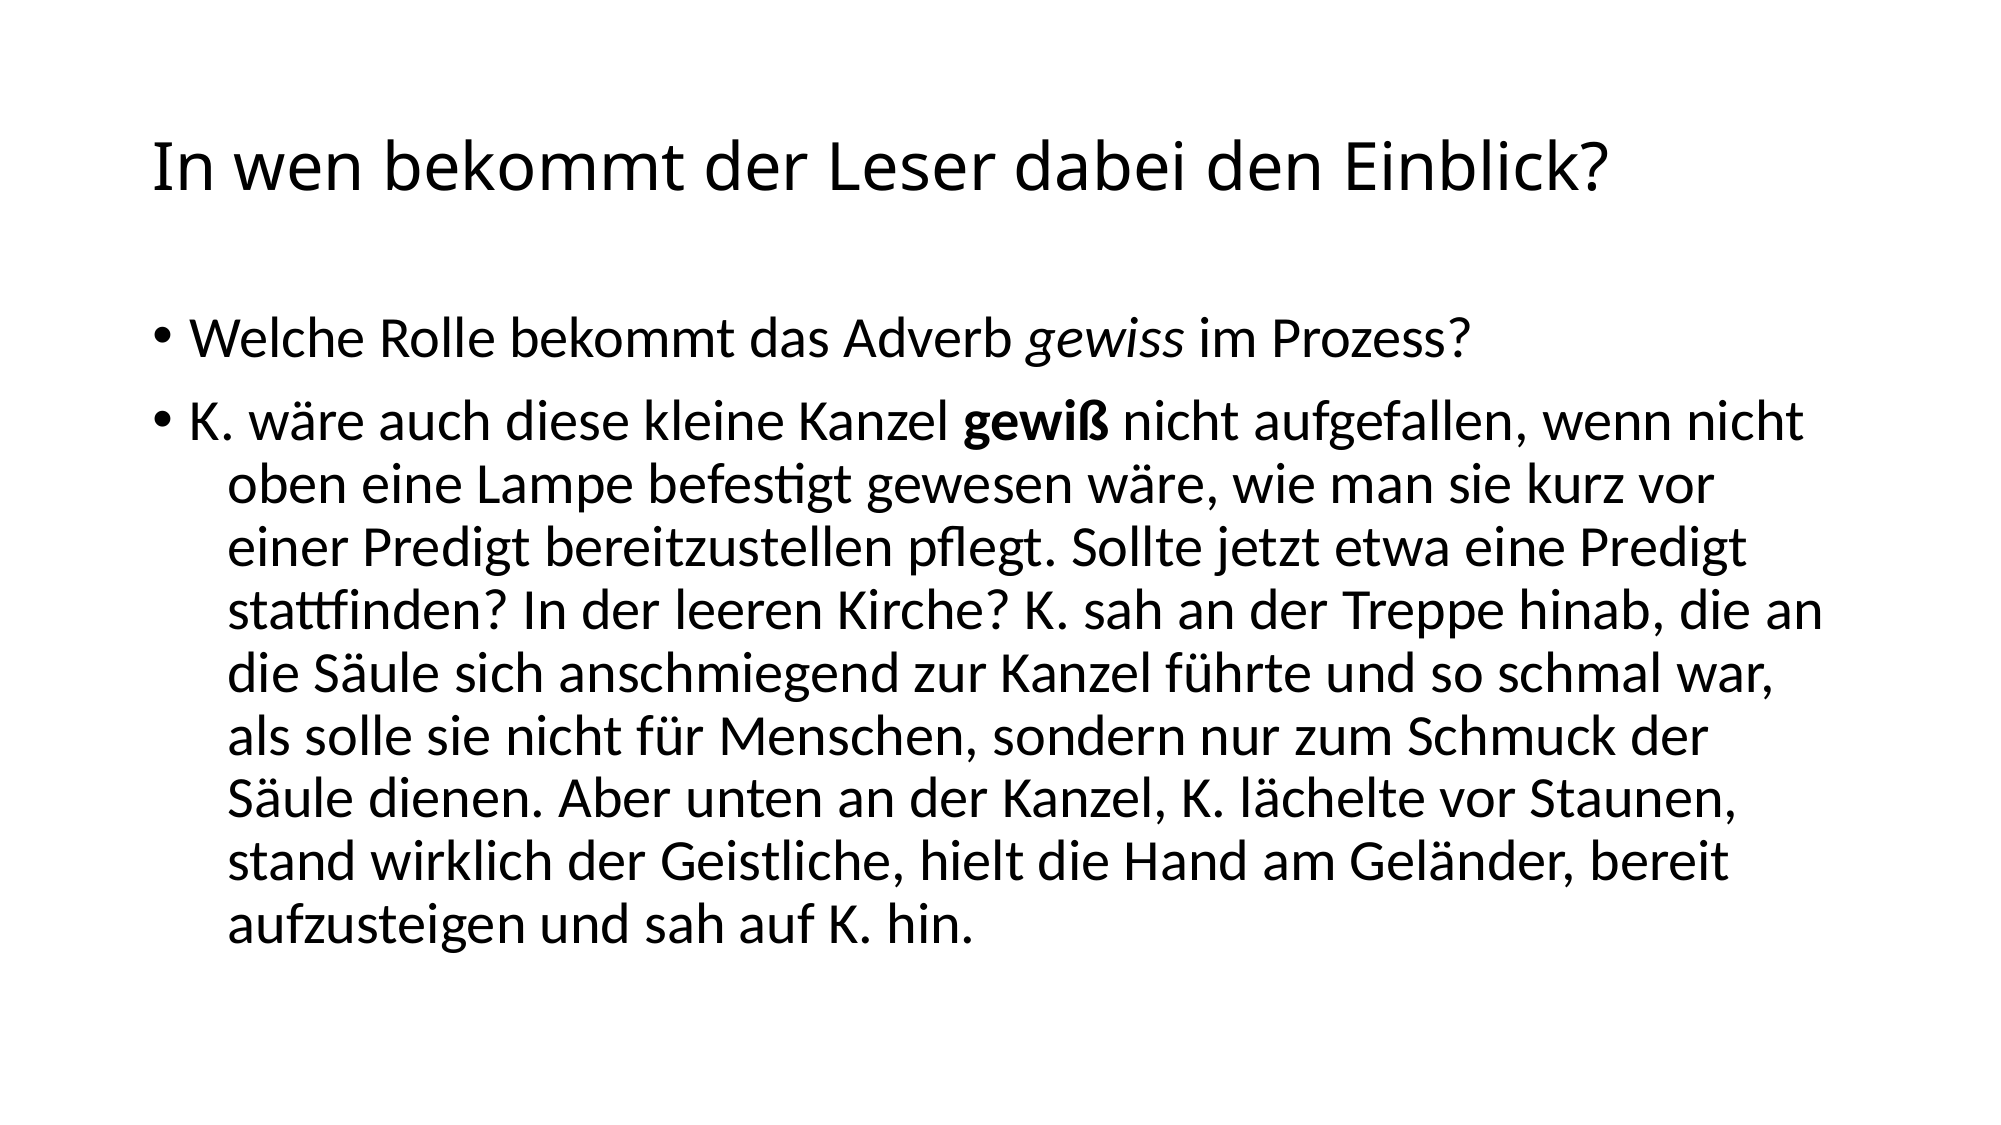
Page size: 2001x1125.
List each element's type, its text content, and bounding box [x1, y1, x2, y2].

list Welche Rolle bekommt das Adverb gewiss im Prozess? K. wäre auch diese kleine Kanzel gewiß nicht aufgefallen, wenn nicht oben eine Lampe befestigt gewesen wäre, wie man sie kurz vor einer Predigt bereitzustellen pflegt. Sollte jetzt etwa eine Predigt stattfinden? In der leeren Kirche? K. sah an der Treppe hinab, die an die Säule sich anschmiegend zur Kanzel führte und so schmal war, als solle sie nicht für Menschen, sondern nur zum Schmuck der Säule dienen. Aber unten an der Kanzel, K. lächelte vor Staunen, stand wirklich der Geistliche, hielt die Hand am Geländer, bereit aufzusteigen und sah auf K. hin. [137, 299, 1863, 1014]
title In wen bekommt der Leser dabei den Einblick? [137, 59, 1863, 278]
